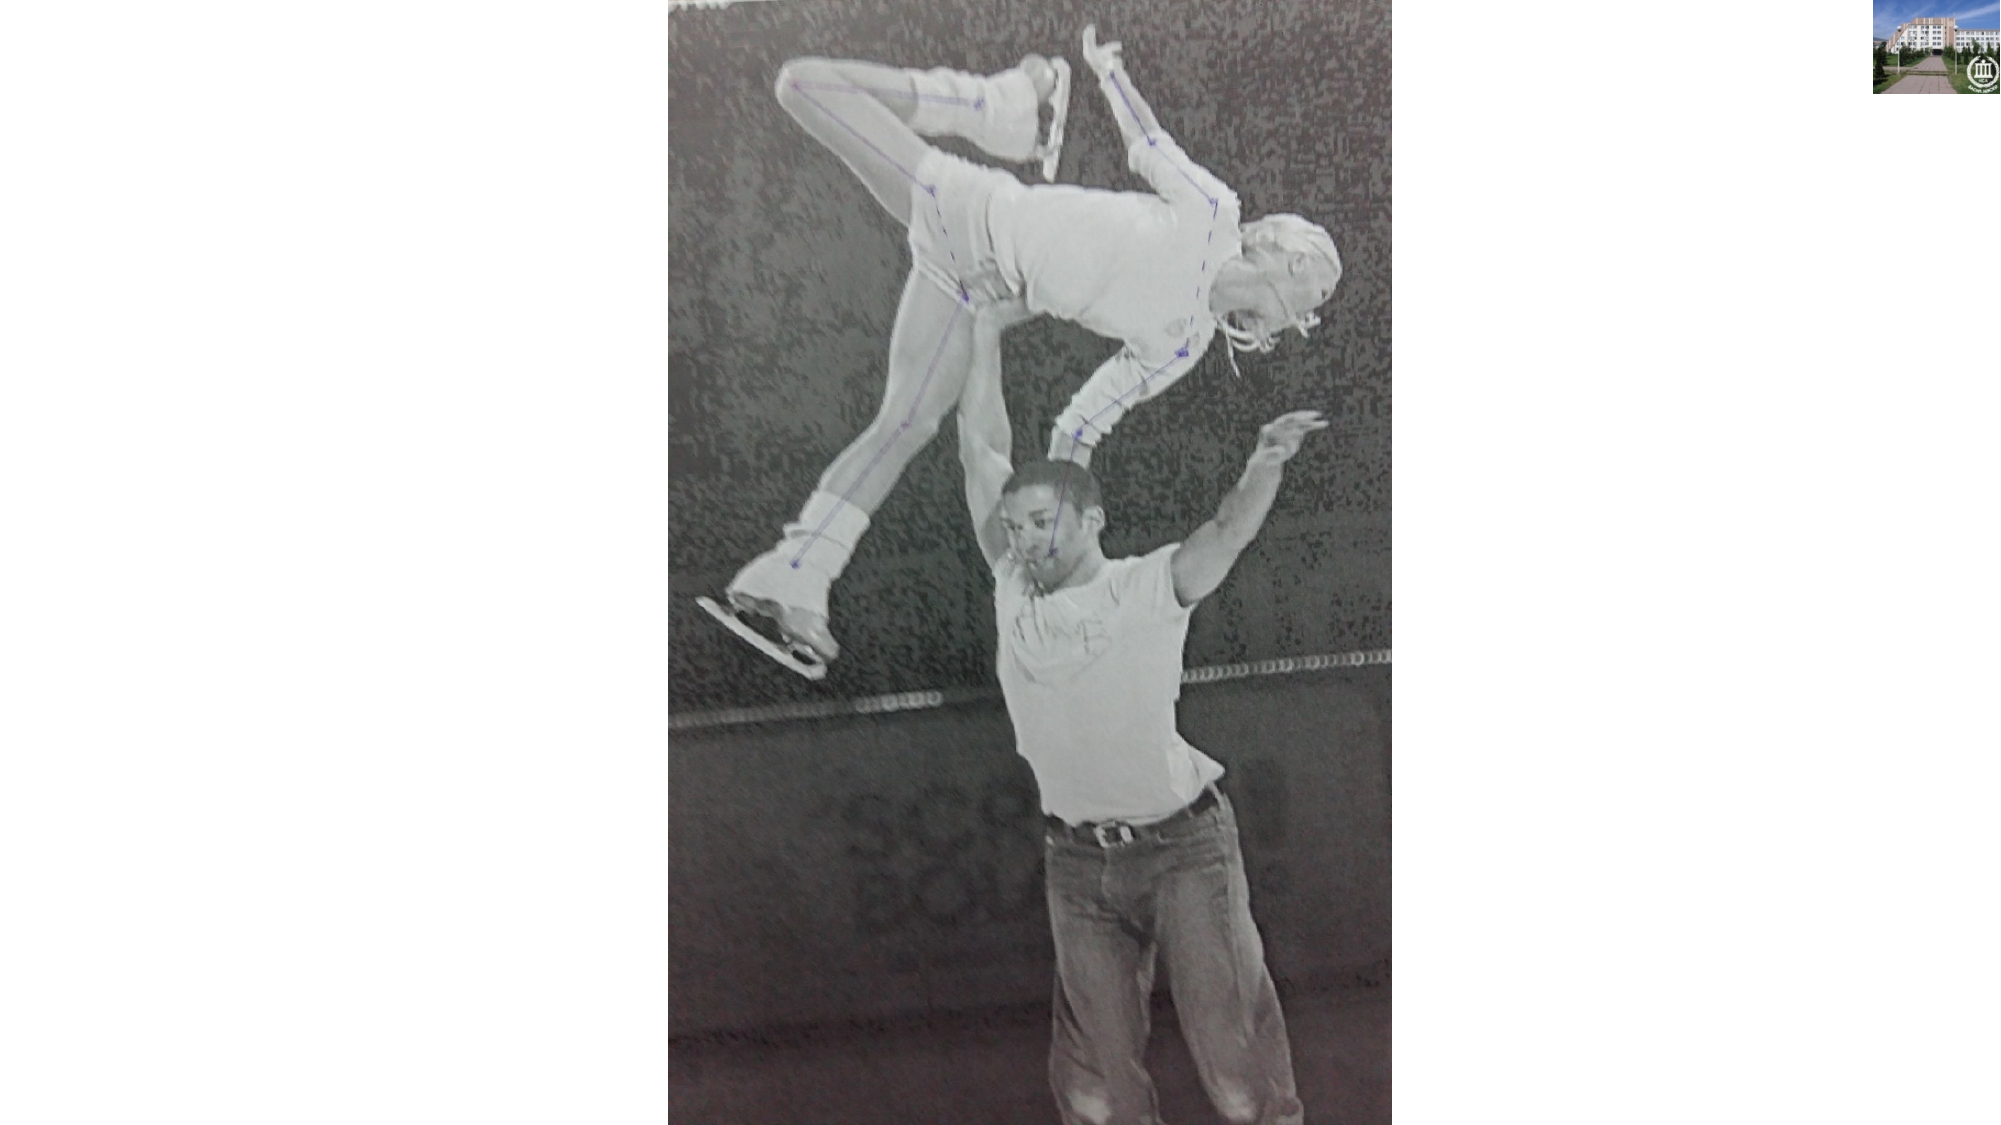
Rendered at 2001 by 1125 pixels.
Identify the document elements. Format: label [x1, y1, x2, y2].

picture [1873, 0, 2000, 94]
picture [667, 0, 1392, 1125]
